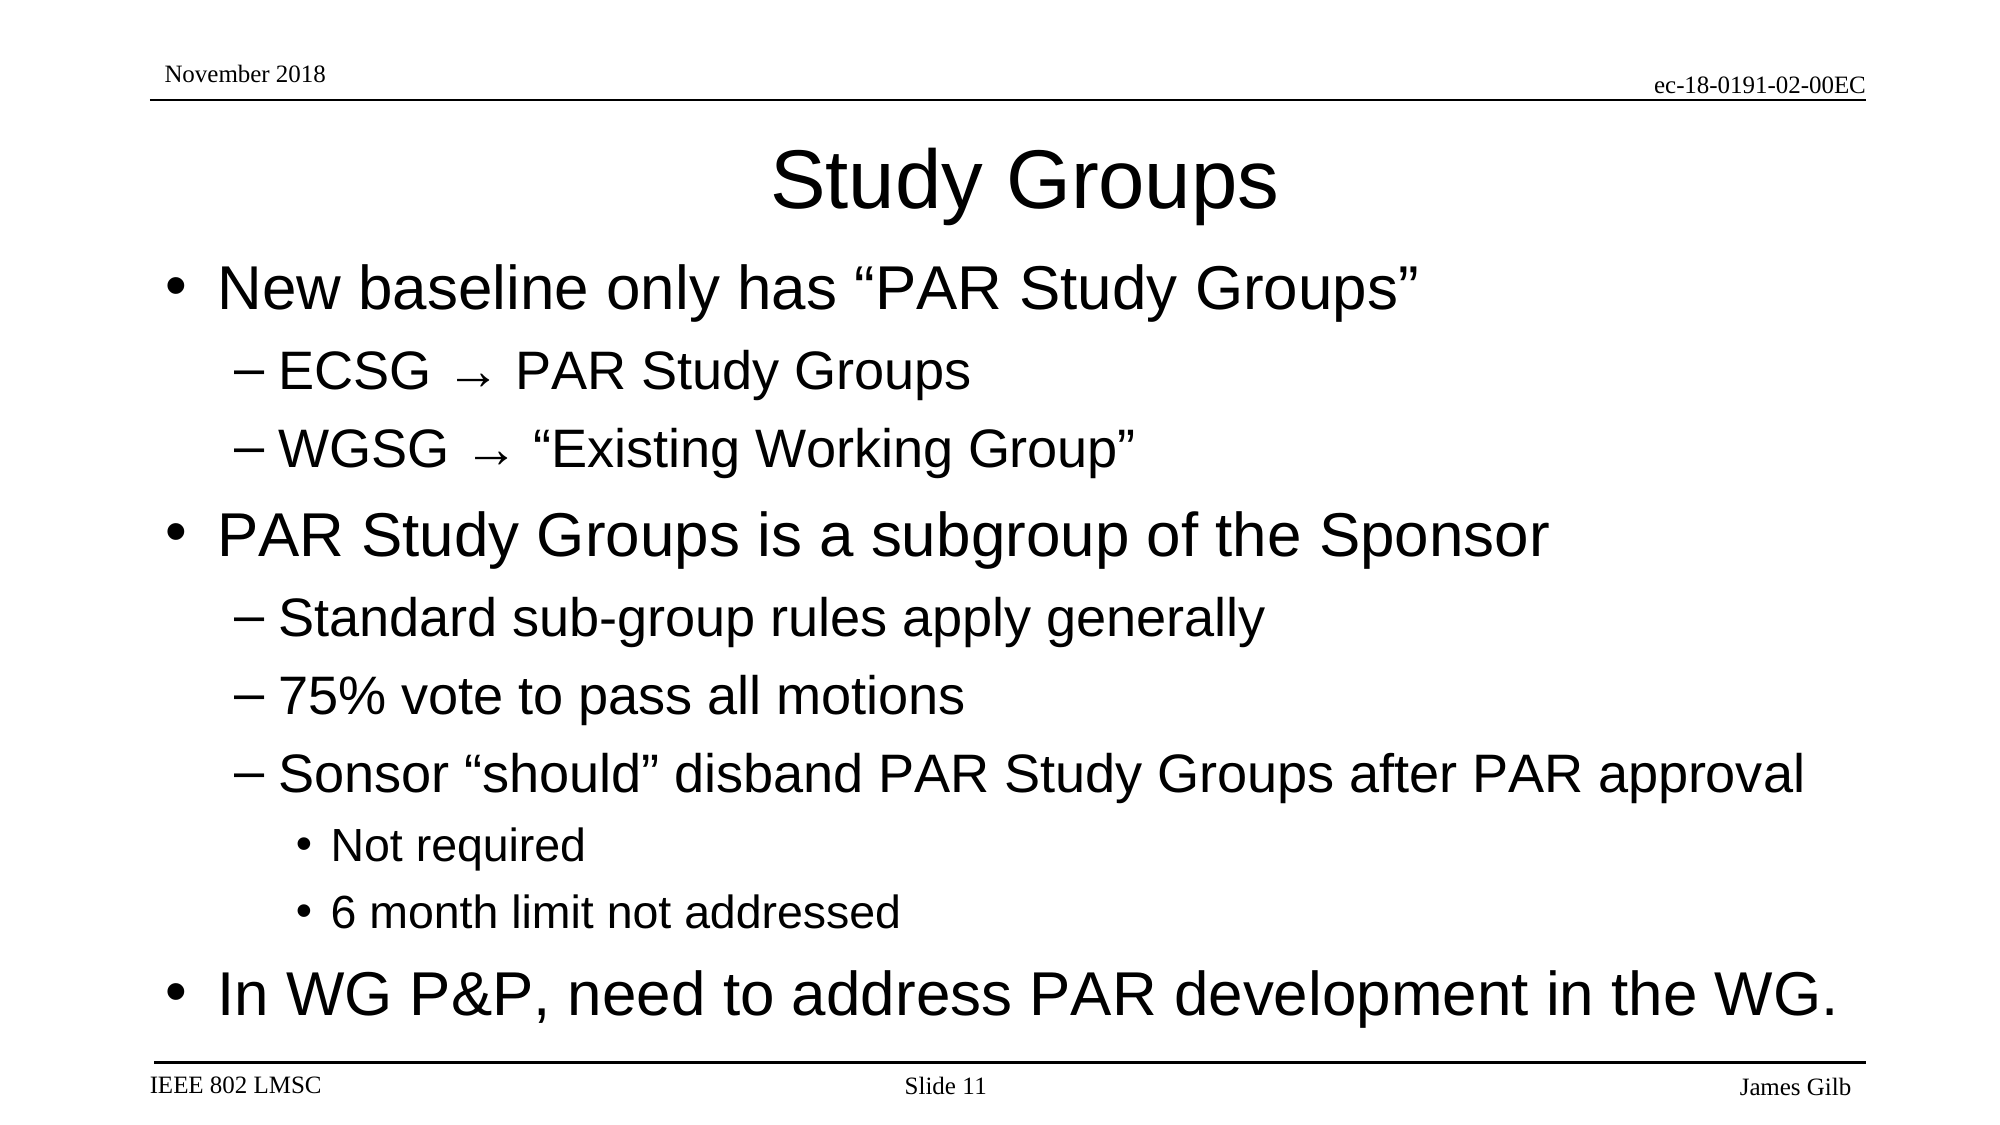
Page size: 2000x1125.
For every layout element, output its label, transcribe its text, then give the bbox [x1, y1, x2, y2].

title Study Groups [149, 112, 1900, 238]
list New baseline only has “PAR Study Groups” ECSG → PAR Study Groups WGSG → “Existing Working Group” PAR Study Groups is a subgroup of the Sponsor Standard sub-group rules apply generally 75% vote to pass all motions Sonsor “should” disband PAR Study Groups after PAR approval Not required 6 month limit not addressed In WG P&P, need to address PAR development in the WG. [149, 239, 1900, 1051]
